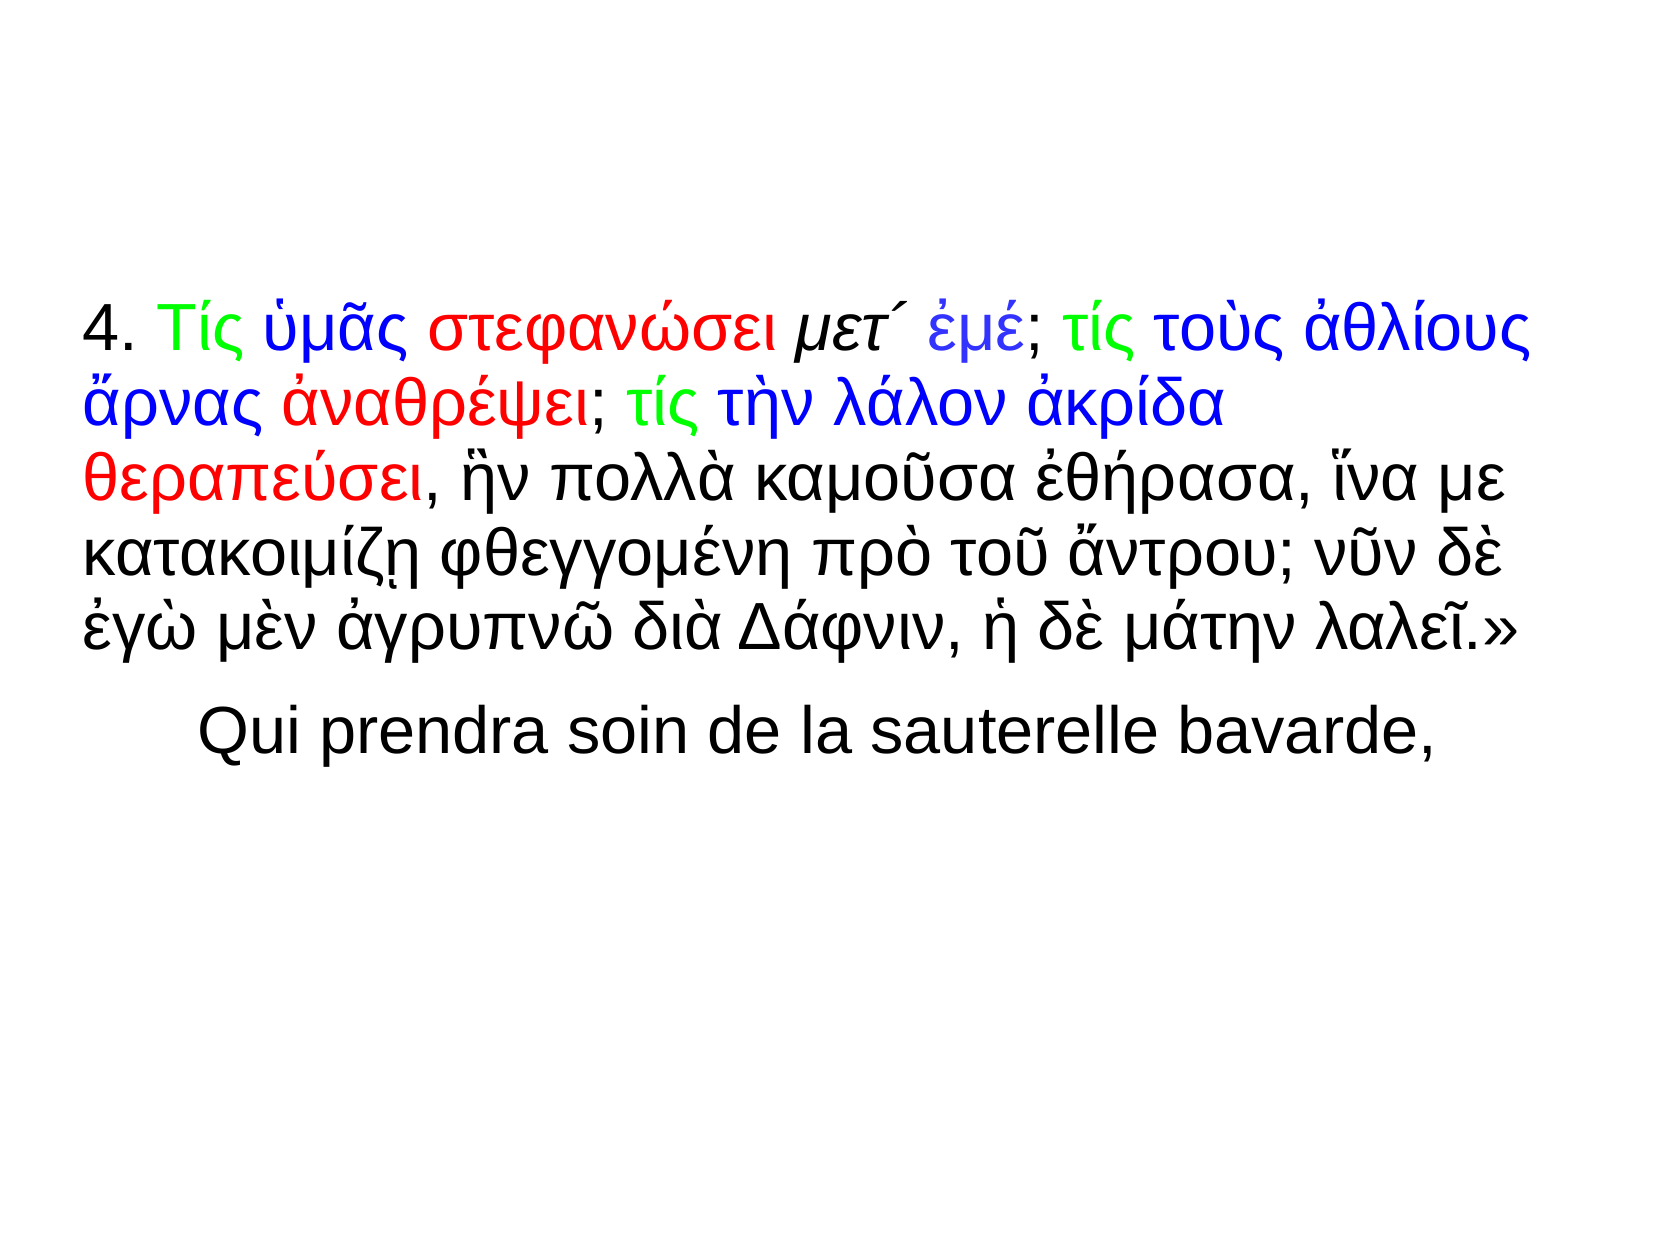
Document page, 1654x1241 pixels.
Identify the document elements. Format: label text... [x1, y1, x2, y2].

list 4. Τίς ὑμᾶς στεφανώσει μετ´ ἐμέ; τίς τοὺς ἀθλίους ἄρνας ἀναθρέψει; τίς τὴν λάλον ἀκρίδα θεραπεύσει, ἣν πολλὰ καμοῦσα ἐθήρασα, ἵνα με κατακοιμίζῃ φθεγγομένη πρὸ τοῦ ἄντρου; νῦν δὲ ἐγὼ μὲν ἀγρυπνῶ διὰ Δάφνιν, ἡ δὲ μάτην λαλεῖ.» Qui prendra soin de la sauterelle bavarde, [82, 290, 1571, 1109]
